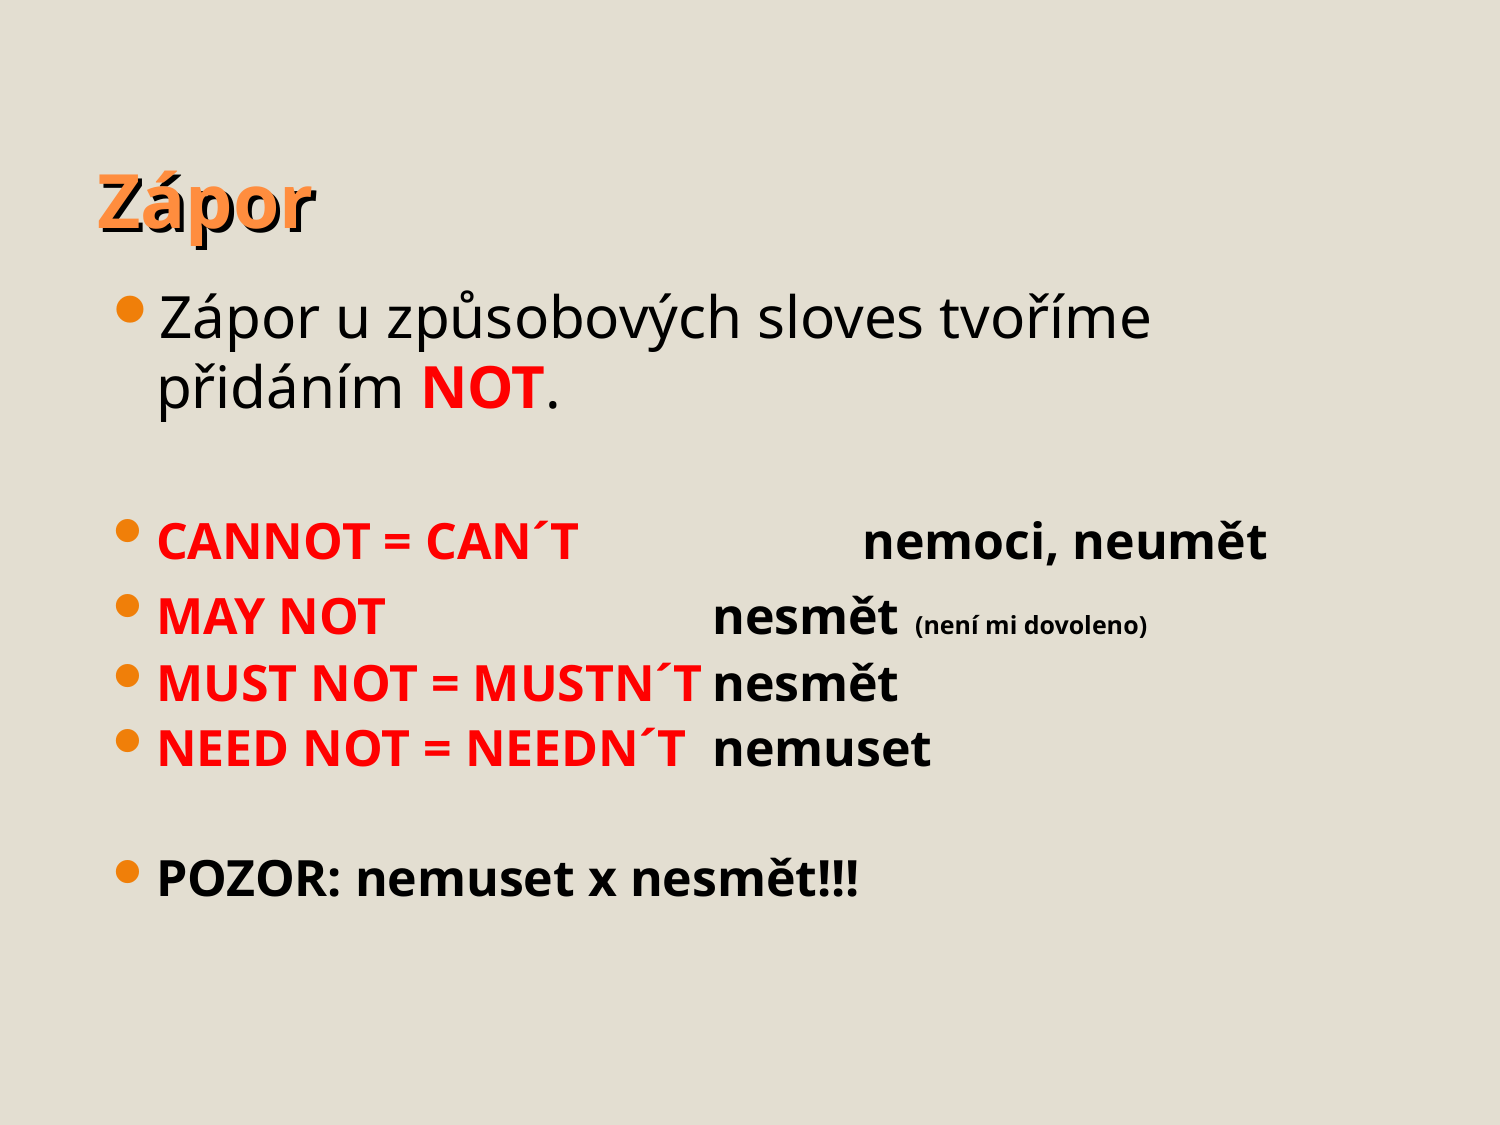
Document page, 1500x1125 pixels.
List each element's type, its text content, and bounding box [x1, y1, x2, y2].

title Zápor [82, 78, 1426, 251]
list Zápor u způsobových sloves tvoříme přidáním NOT. CANNOT = CAN´T nemoci, neumět MAY NOT nesmět (není mi dovoleno) MUST NOT = MUSTN´T nesmět NEED NOT = NEEDN´T nemuset POZOR: nemuset x nesmět!!! [82, 265, 1426, 953]
